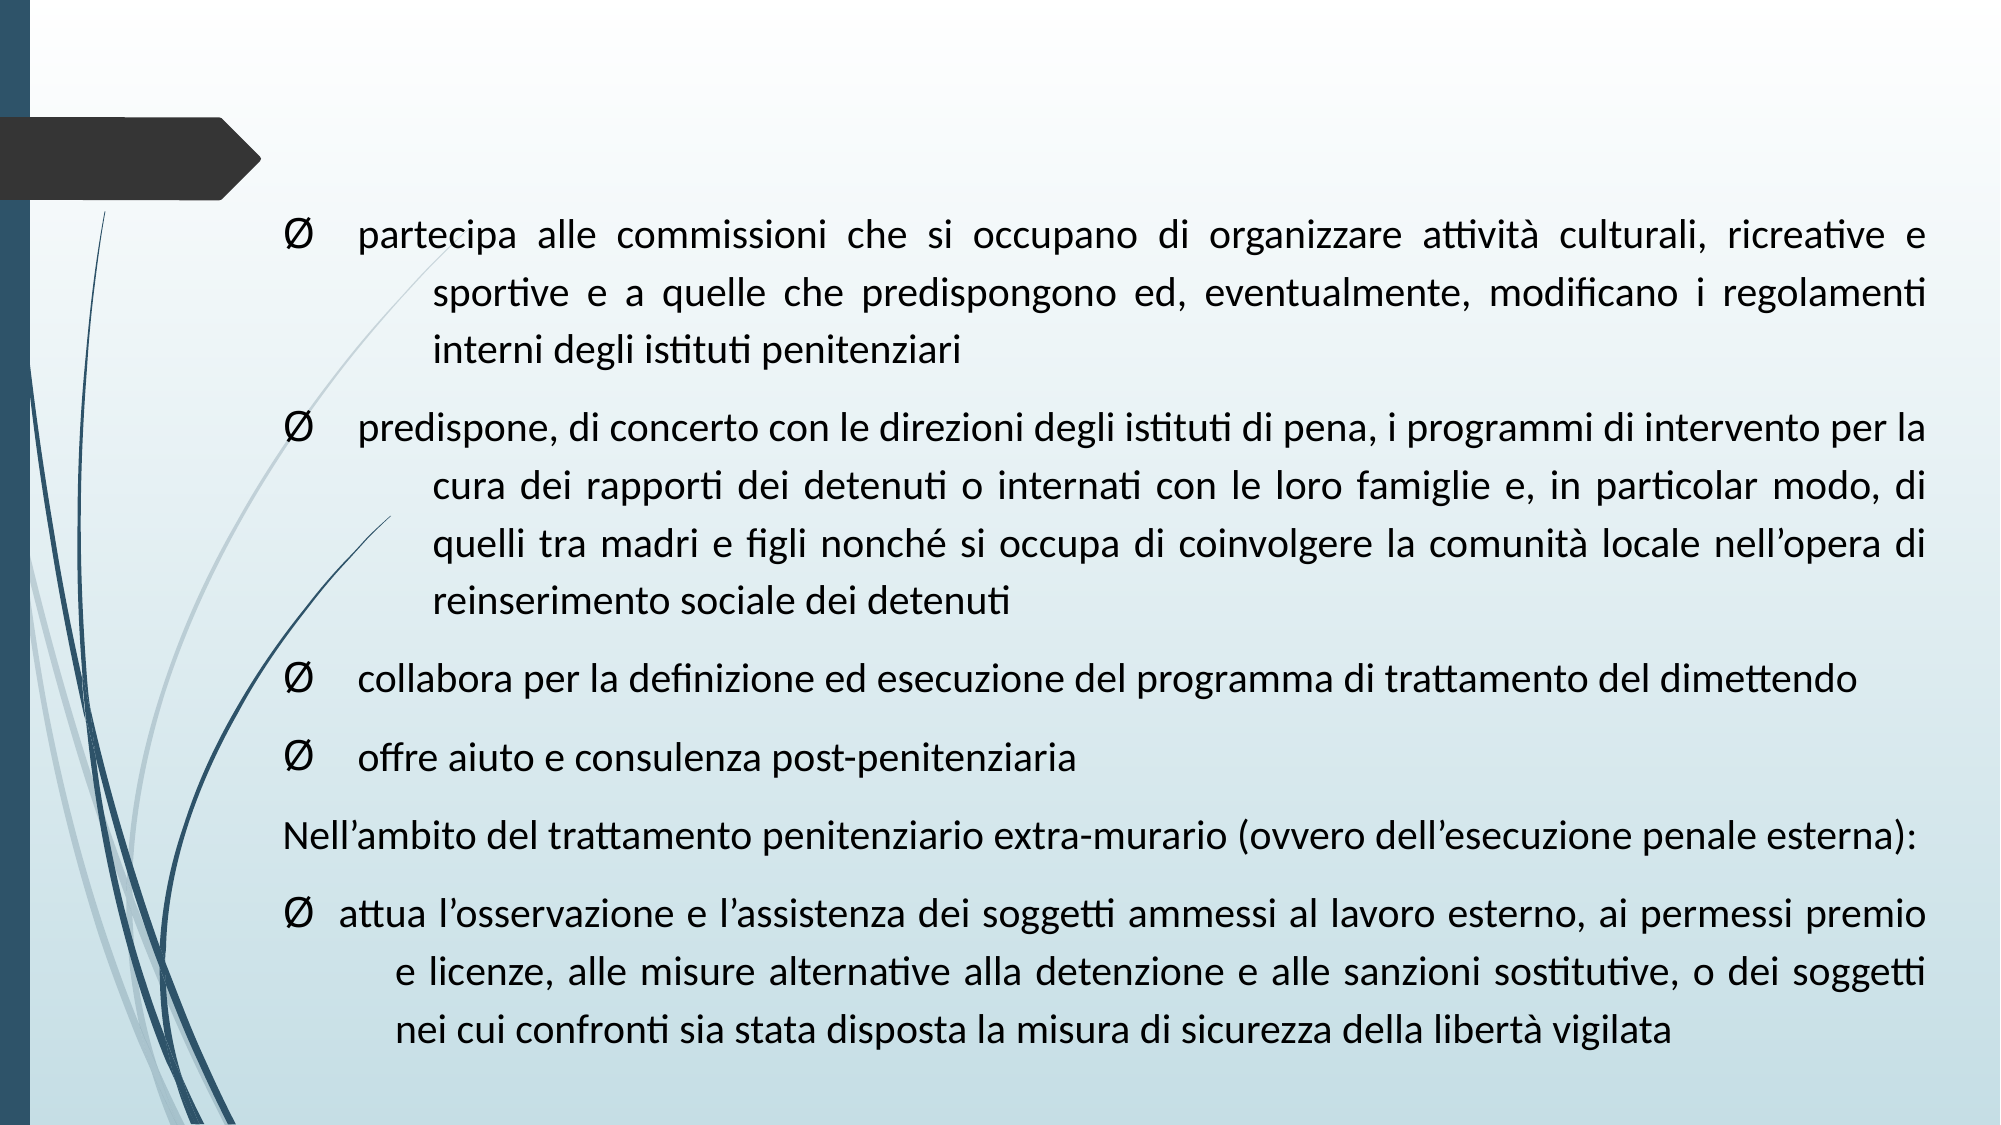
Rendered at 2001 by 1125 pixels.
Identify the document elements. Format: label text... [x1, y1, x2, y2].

text_box partecipa alle commissioni che si occupano di organizzare attività culturali, ricreative e sportive e a quelle che predispongono ed, eventualmente, modificano i regolamenti interni degli istituti penitenziari predispone, di concerto con le direzioni degli istituti di pena, i programmi di intervento per la cura dei rapporti dei detenuti o internati con le loro famiglie e, in particolar modo, di quelli tra madri e figli nonché si occupa di coinvolgere la comunità locale nell’opera di reinserimento sociale dei detenuti collabora per la definizione ed esecuzione del programma di trattamento del dimettendo offre aiuto e consulenza post-penitenziaria Nell’ambito del trattamento penitenziario extra-murario (ovvero dell’esecuzione penale esterna): attua l’osservazione e l’assistenza dei soggetti ammessi al lavoro esterno, ai permessi premio e licenze, alle misure alternative alla detenzione e alle sanzioni sostitutive, o dei soggetti nei cui confronti sia stata disposta la misura di sicurezza della libertà vigilata [267, 191, 1943, 1125]
